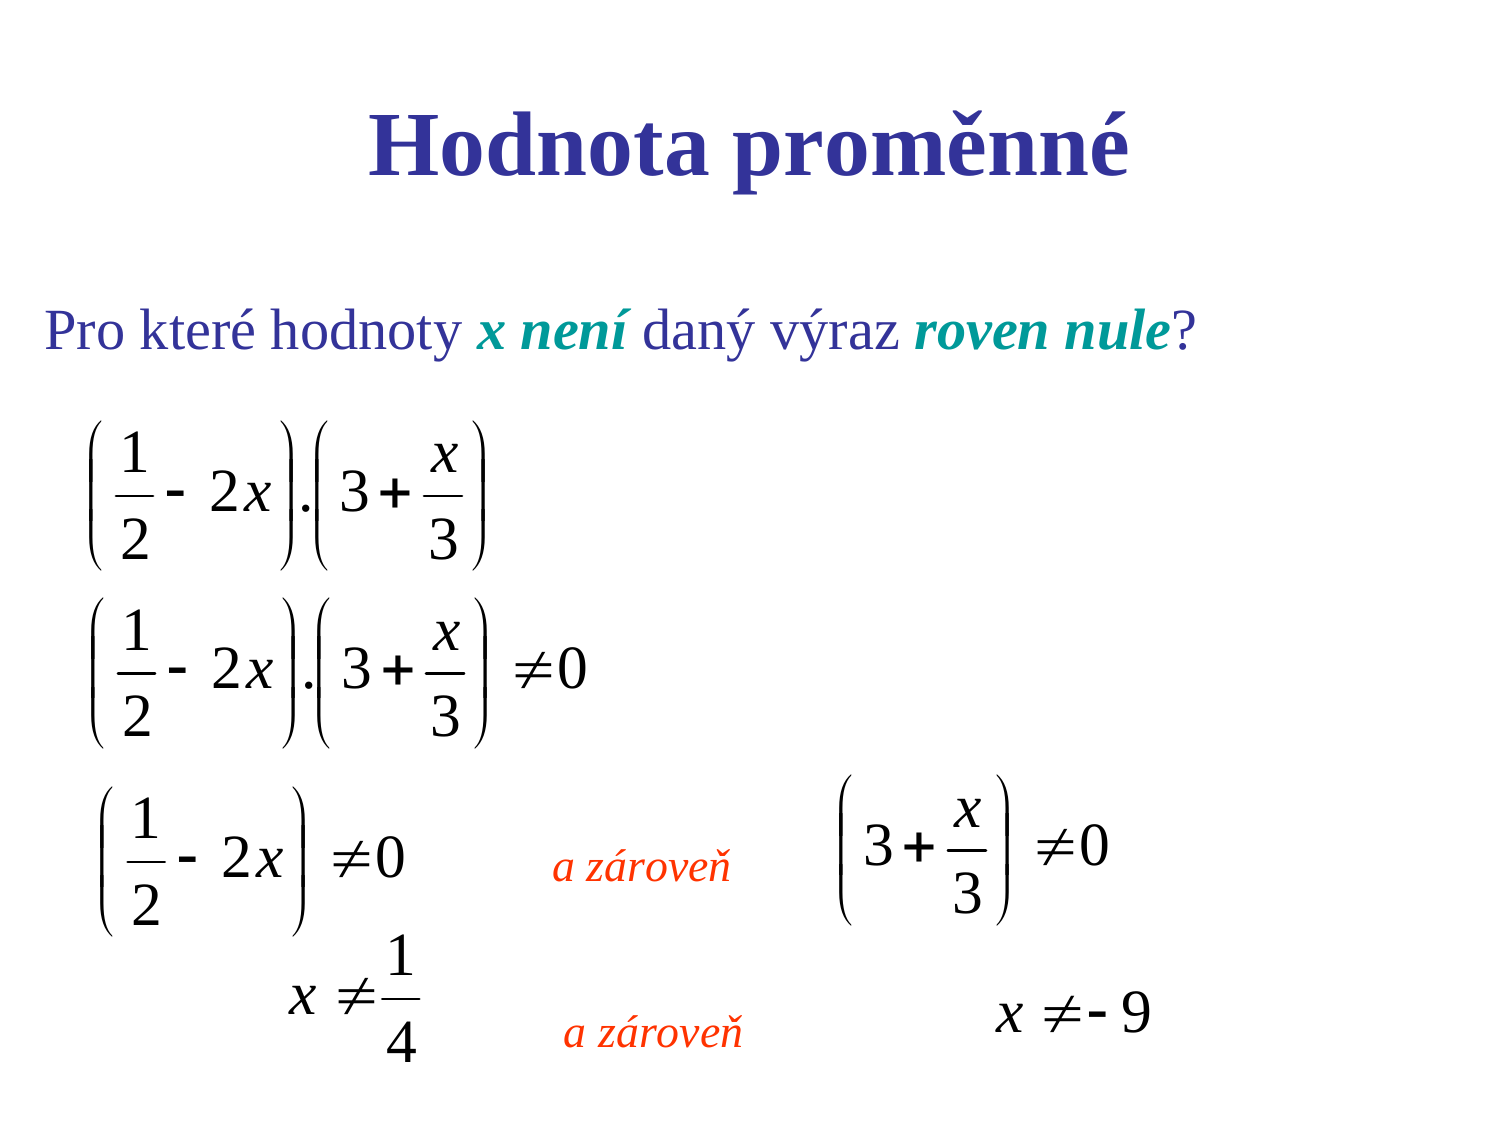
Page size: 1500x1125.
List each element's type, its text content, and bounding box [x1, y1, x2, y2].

text_box Pro které hodnoty x není daný výraz roven nule? [29, 255, 1412, 398]
title Hodnota proměnné [75, 45, 1426, 233]
chart [88, 774, 432, 1076]
chart [827, 763, 1120, 938]
chart [78, 586, 597, 761]
text_box a zároveň [549, 987, 821, 1071]
text_box a zároveň [537, 822, 810, 905]
chart [984, 976, 1164, 1048]
text_box [76, 408, 503, 584]
